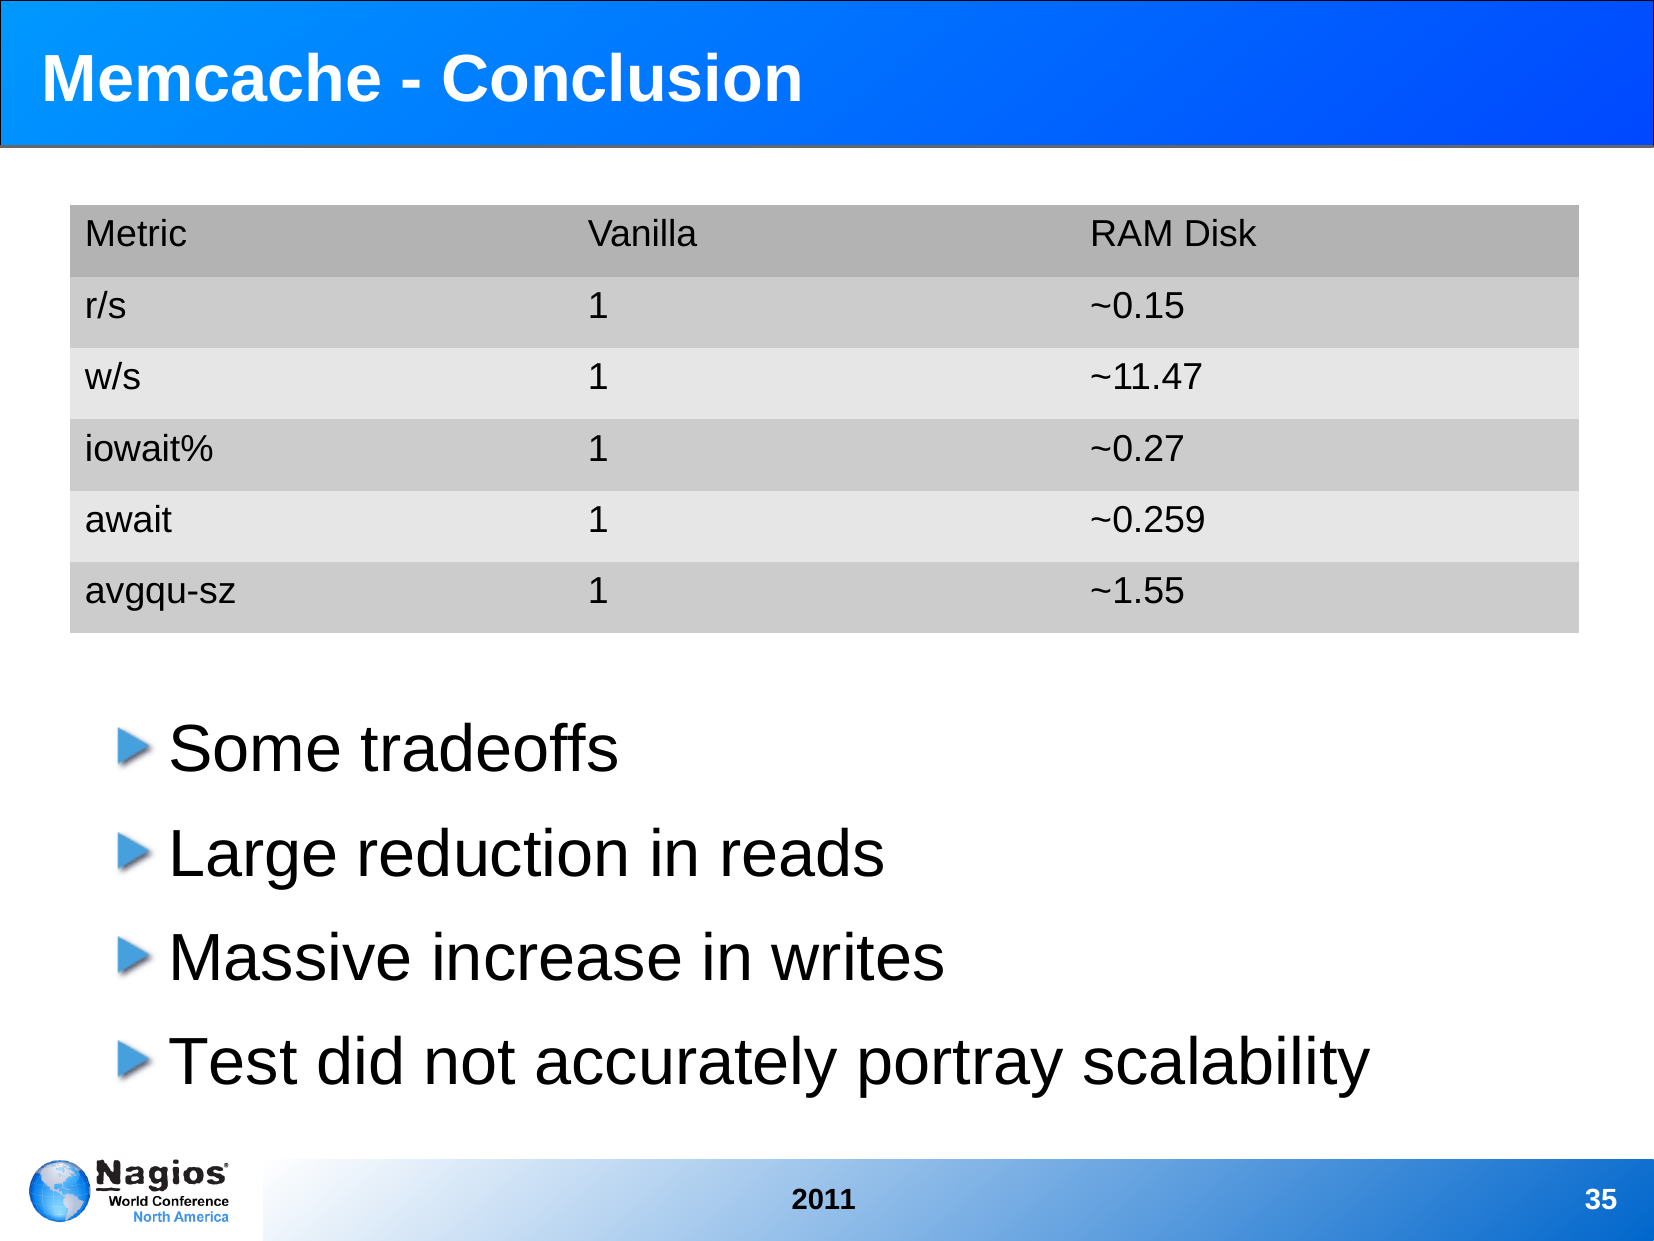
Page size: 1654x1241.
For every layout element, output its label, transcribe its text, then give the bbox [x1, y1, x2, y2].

table_header RAM Disk [1075, 205, 1579, 277]
list Some tradeoffs Large reduction in reads Massive increase in writes Test did not accurately portray scalability [97, 711, 1550, 1100]
table_cell ~1.55 [1075, 562, 1579, 633]
table_cell 1 [573, 562, 1075, 633]
table_cell 1 [573, 348, 1075, 419]
table_cell avgqu-sz [70, 562, 573, 633]
table_header Vanilla [573, 205, 1075, 277]
table_cell r/s [70, 277, 573, 348]
table_cell 1 [573, 277, 1075, 348]
table_header Metric [70, 205, 573, 277]
table_cell ~0.259 [1075, 491, 1579, 562]
table_cell ~0.15 [1075, 277, 1579, 348]
table_cell ~0.27 [1075, 419, 1579, 491]
table_cell 1 [573, 419, 1075, 491]
title Memcache - Conclusion [41, 29, 1248, 127]
table_cell await [70, 491, 573, 562]
table_cell iowait% [70, 419, 573, 491]
table_cell ~11.47 [1075, 348, 1579, 419]
table_cell 1 [573, 491, 1075, 562]
picture [29, 1159, 229, 1235]
table_cell w/s [70, 348, 573, 419]
